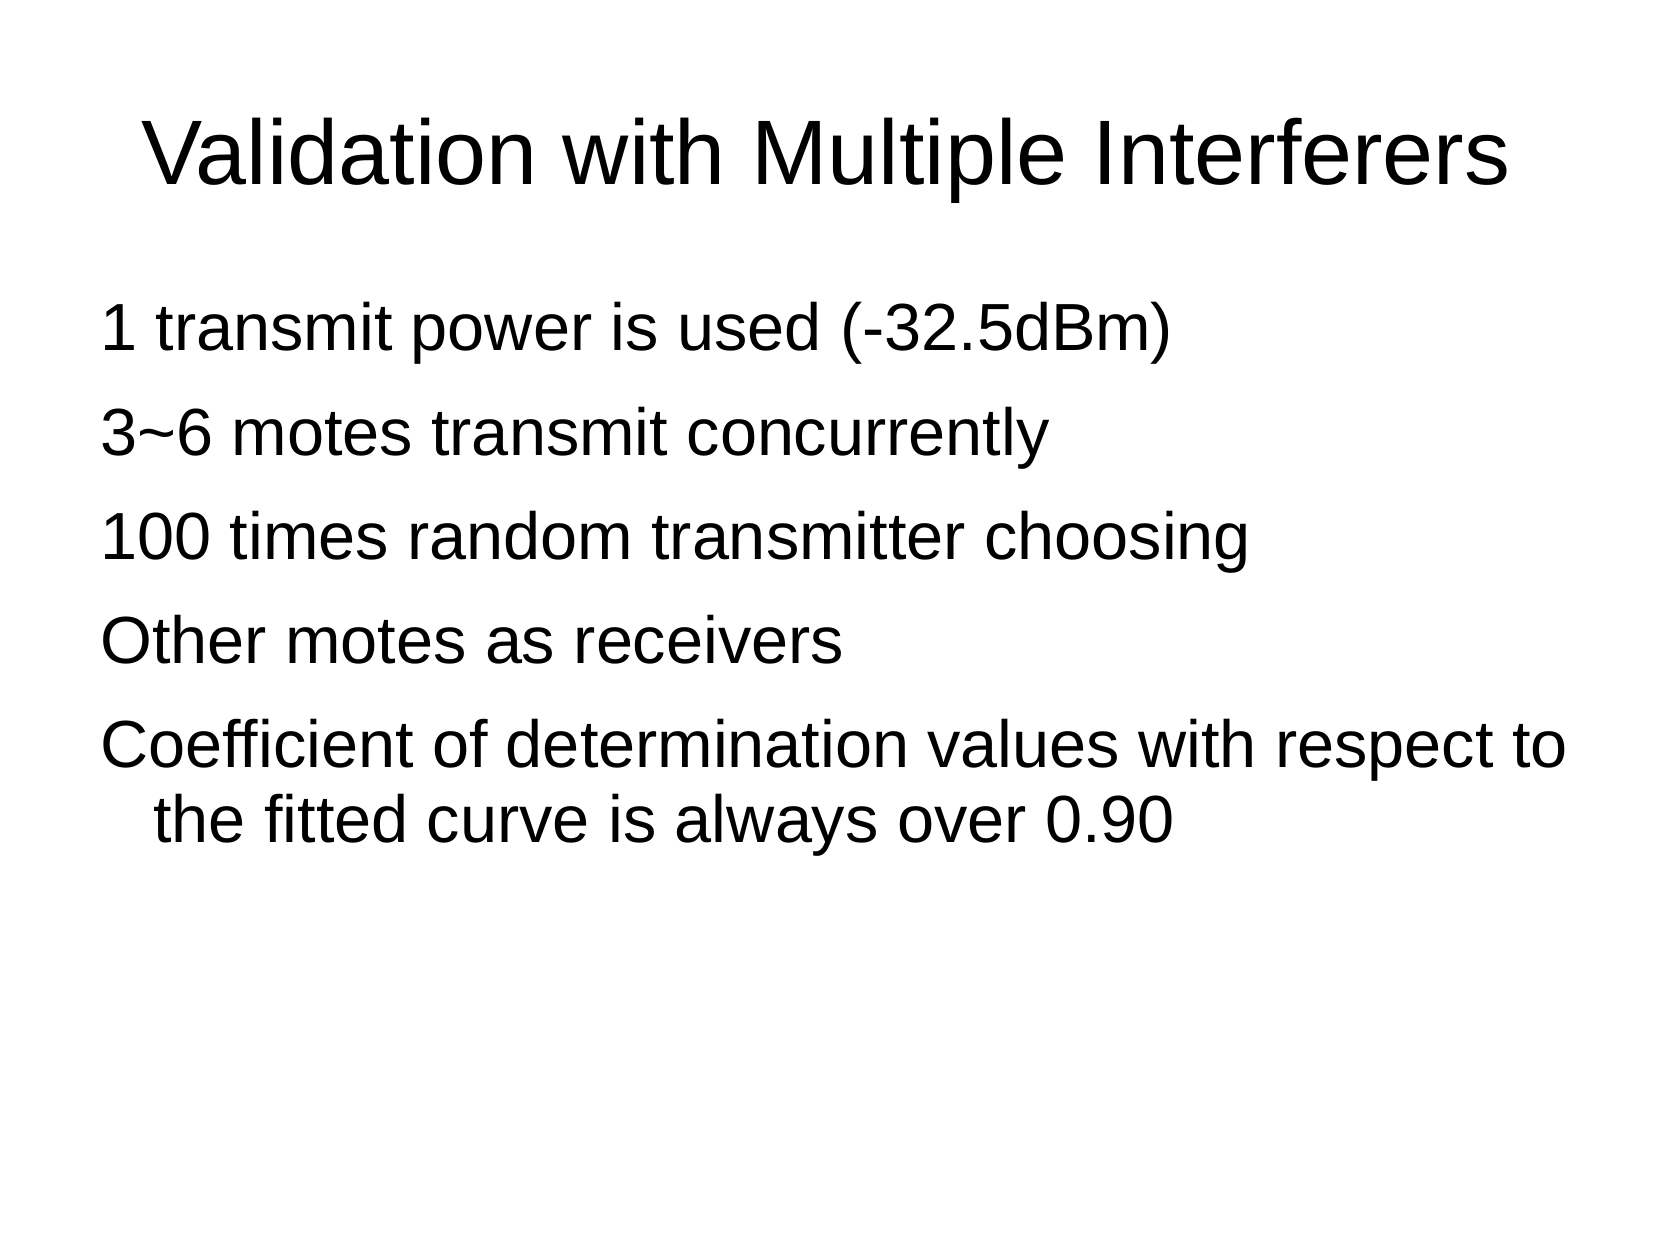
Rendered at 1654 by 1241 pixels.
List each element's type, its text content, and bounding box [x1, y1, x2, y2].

list 1 transmit power is used (-32.5dBm) 3~6 motes transmit concurrently 100 times random transmitter choosing Other motes as receivers Coefficient of determination values with respect to the fitted curve is always over 0.90 [82, 290, 1571, 1109]
title Validation with Multiple Interferers [82, 49, 1571, 257]
